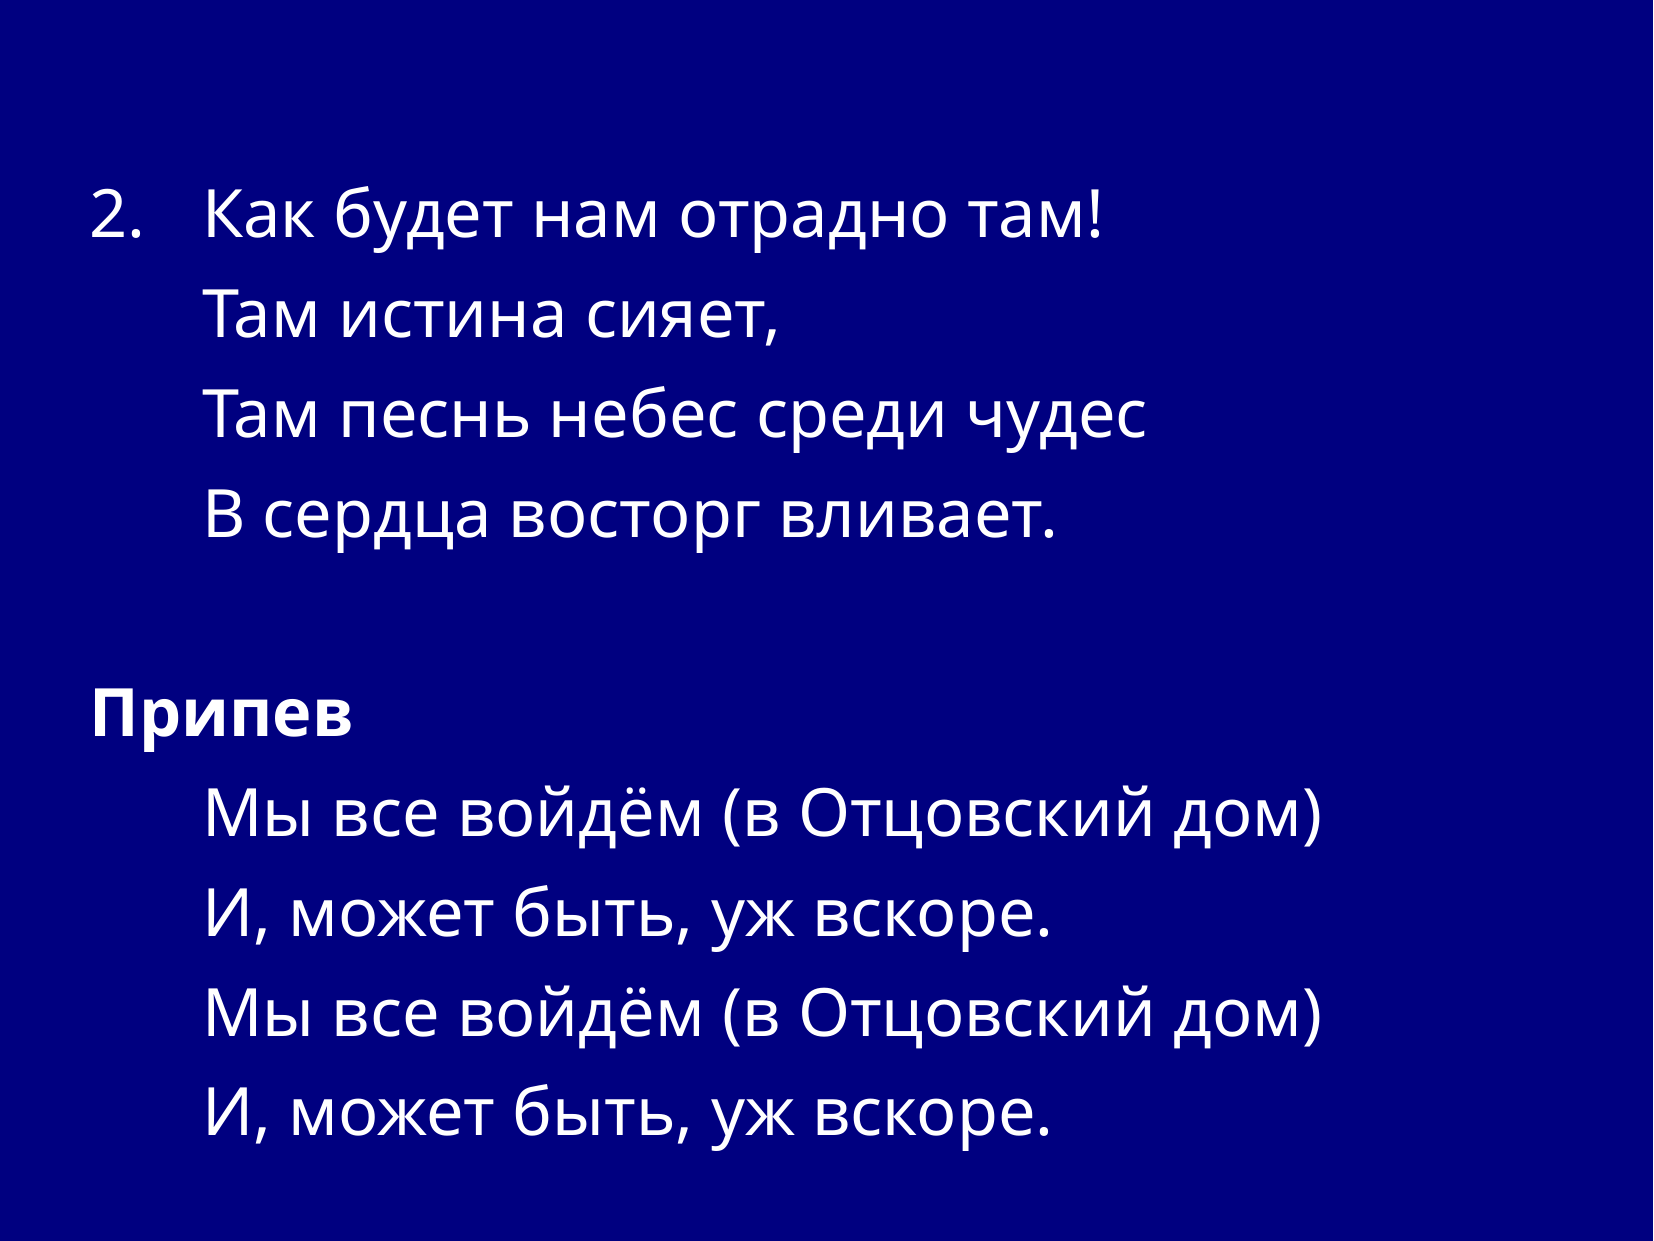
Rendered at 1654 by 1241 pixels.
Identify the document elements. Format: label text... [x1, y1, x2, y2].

text_box 2. Как будет нам отрадно там! Там истина сияет, Там песнь небес среди чудес В сердца восторг вливает. Припев Мы все войдём (в Отцовский дом) И, может быть, уж вскоре. Мы все войдём (в Отцовский дом) И, может быть, уж вскоре. [75, 150, 1576, 1163]
